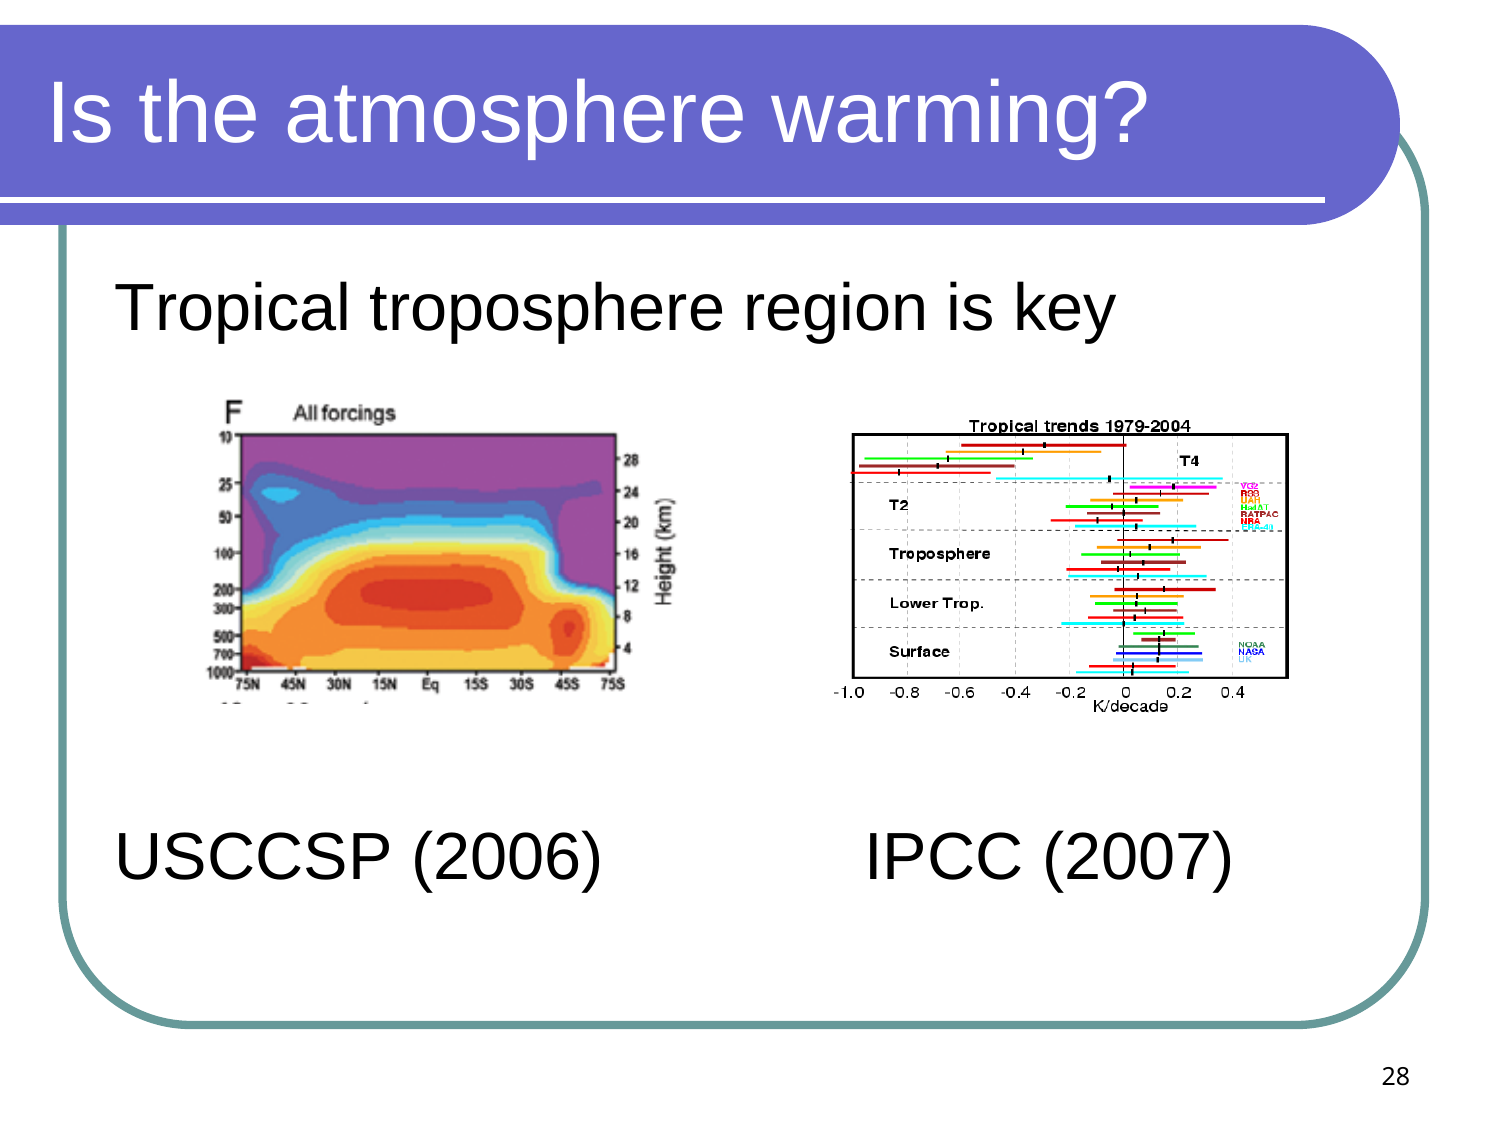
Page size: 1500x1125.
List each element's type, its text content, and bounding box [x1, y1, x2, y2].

picture [787, 412, 1347, 719]
title Is the atmosphere warming? [31, 37, 1347, 188]
picture [200, 399, 690, 704]
list Tropical troposphere region is key USCCSP (2006) IPCC (2007) [99, 262, 1401, 988]
